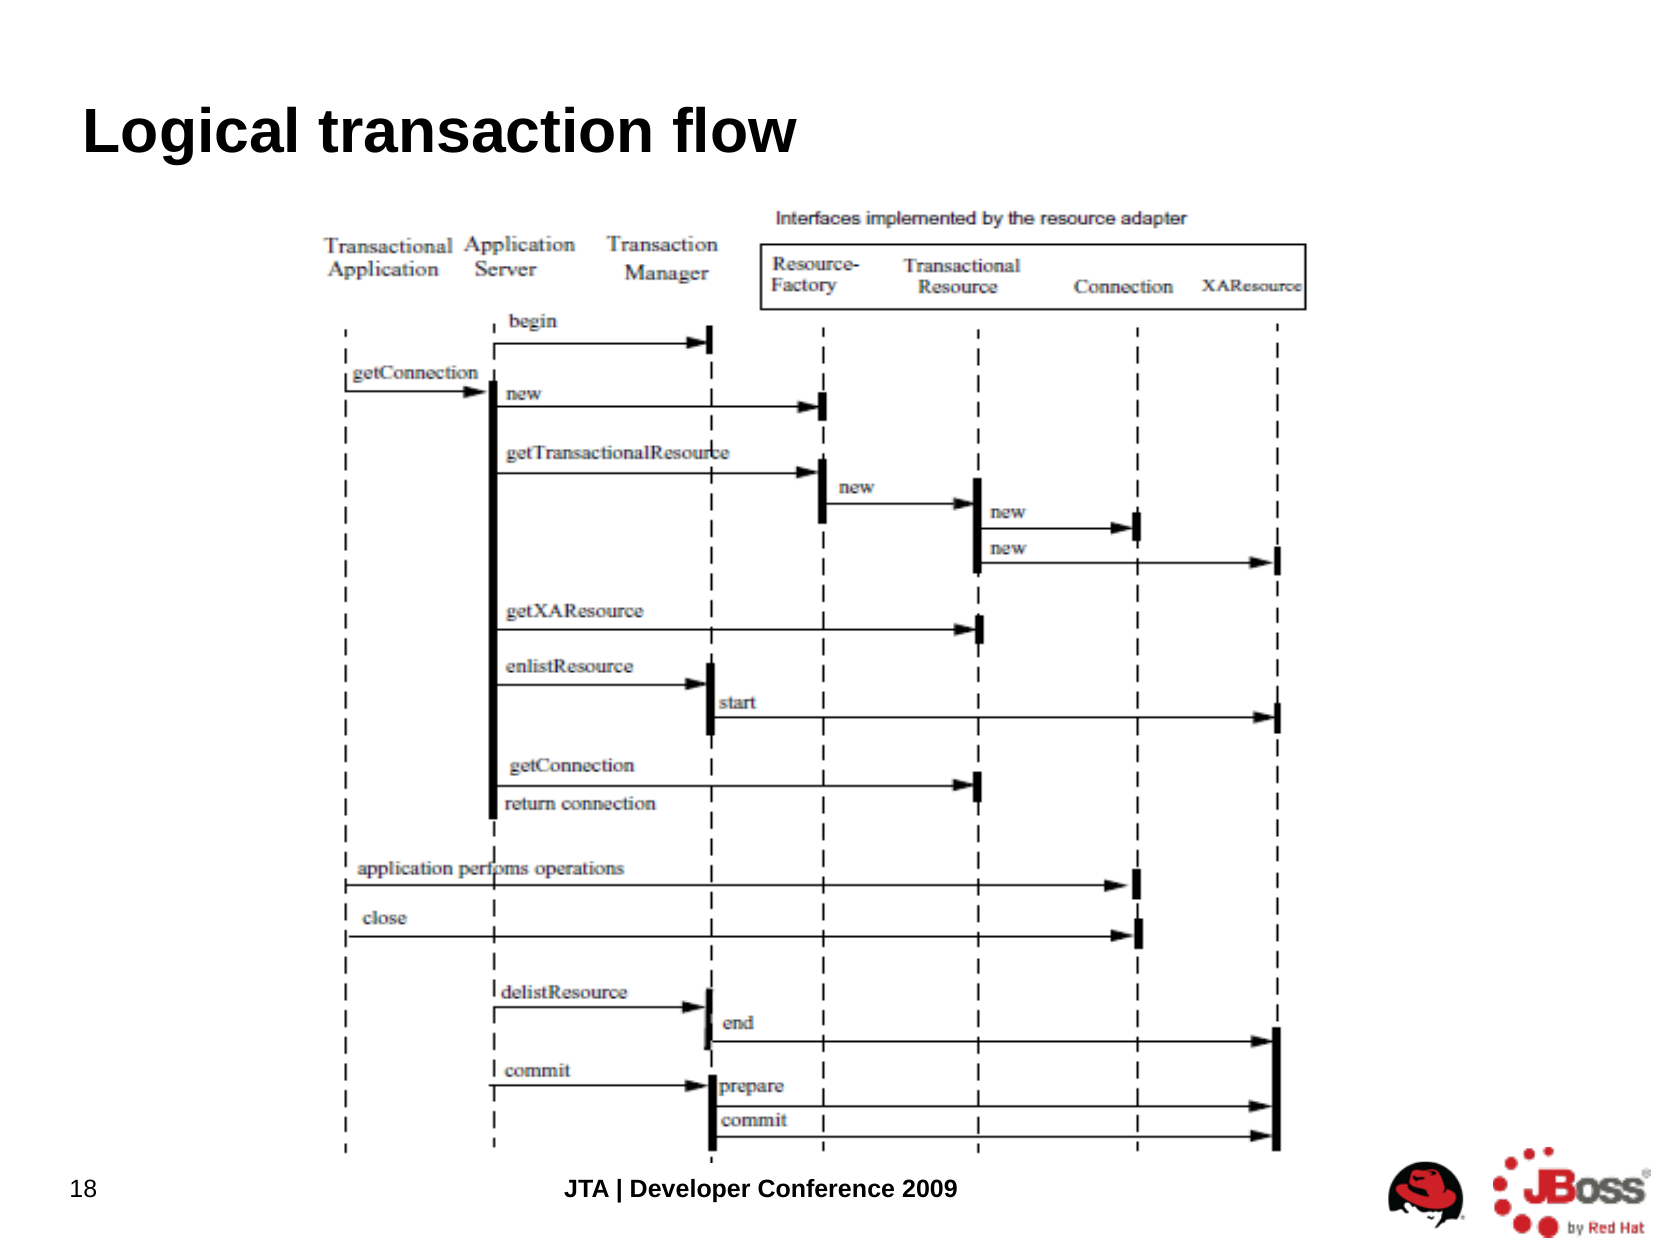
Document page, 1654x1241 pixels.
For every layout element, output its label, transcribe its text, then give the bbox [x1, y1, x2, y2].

picture [300, 202, 1320, 1163]
picture [1387, 1159, 1471, 1238]
title Logical transaction flow [82, 45, 1571, 218]
picture [1493, 1147, 1651, 1238]
